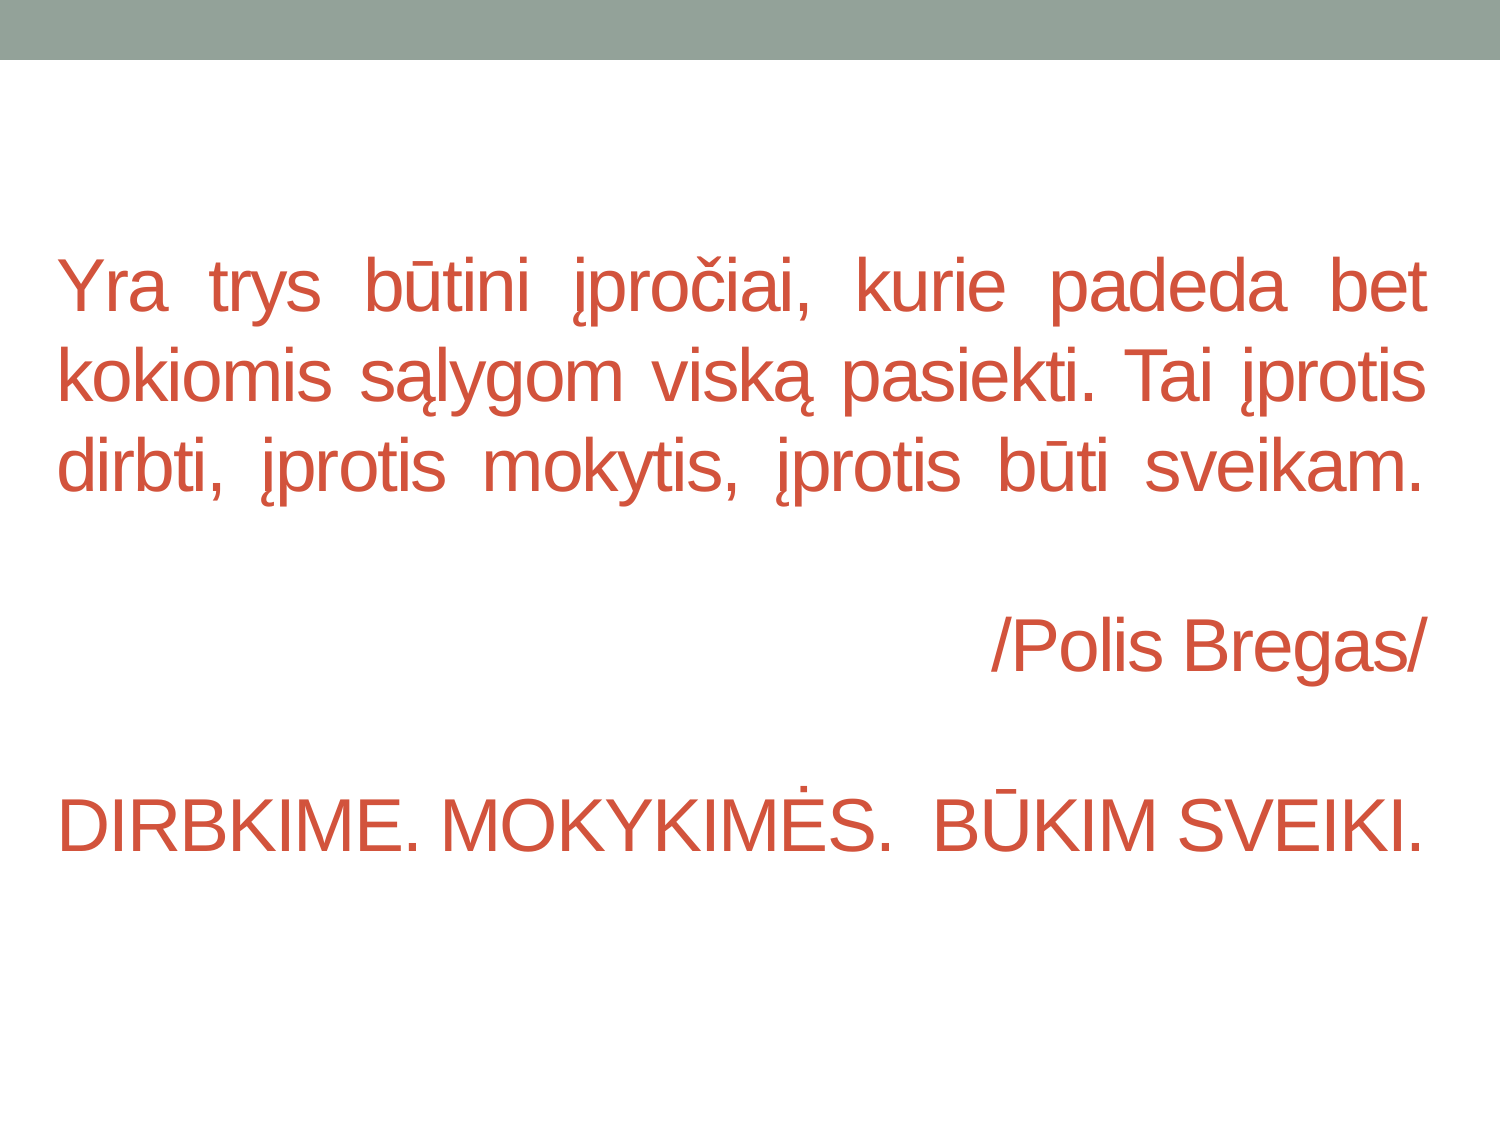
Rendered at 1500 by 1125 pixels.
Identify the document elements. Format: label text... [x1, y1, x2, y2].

title Yra trys būtini įpročiai, kurie padeda bet kokiomis sąlygom viską pasiekti. Tai įprotis dirbti, įprotis mokytis, įprotis būti sveikam. /Polis Bregas/ DIRBKIME. MOKYKIMĖS. BŪKIM SVEIKI. [41, 160, 1459, 943]
